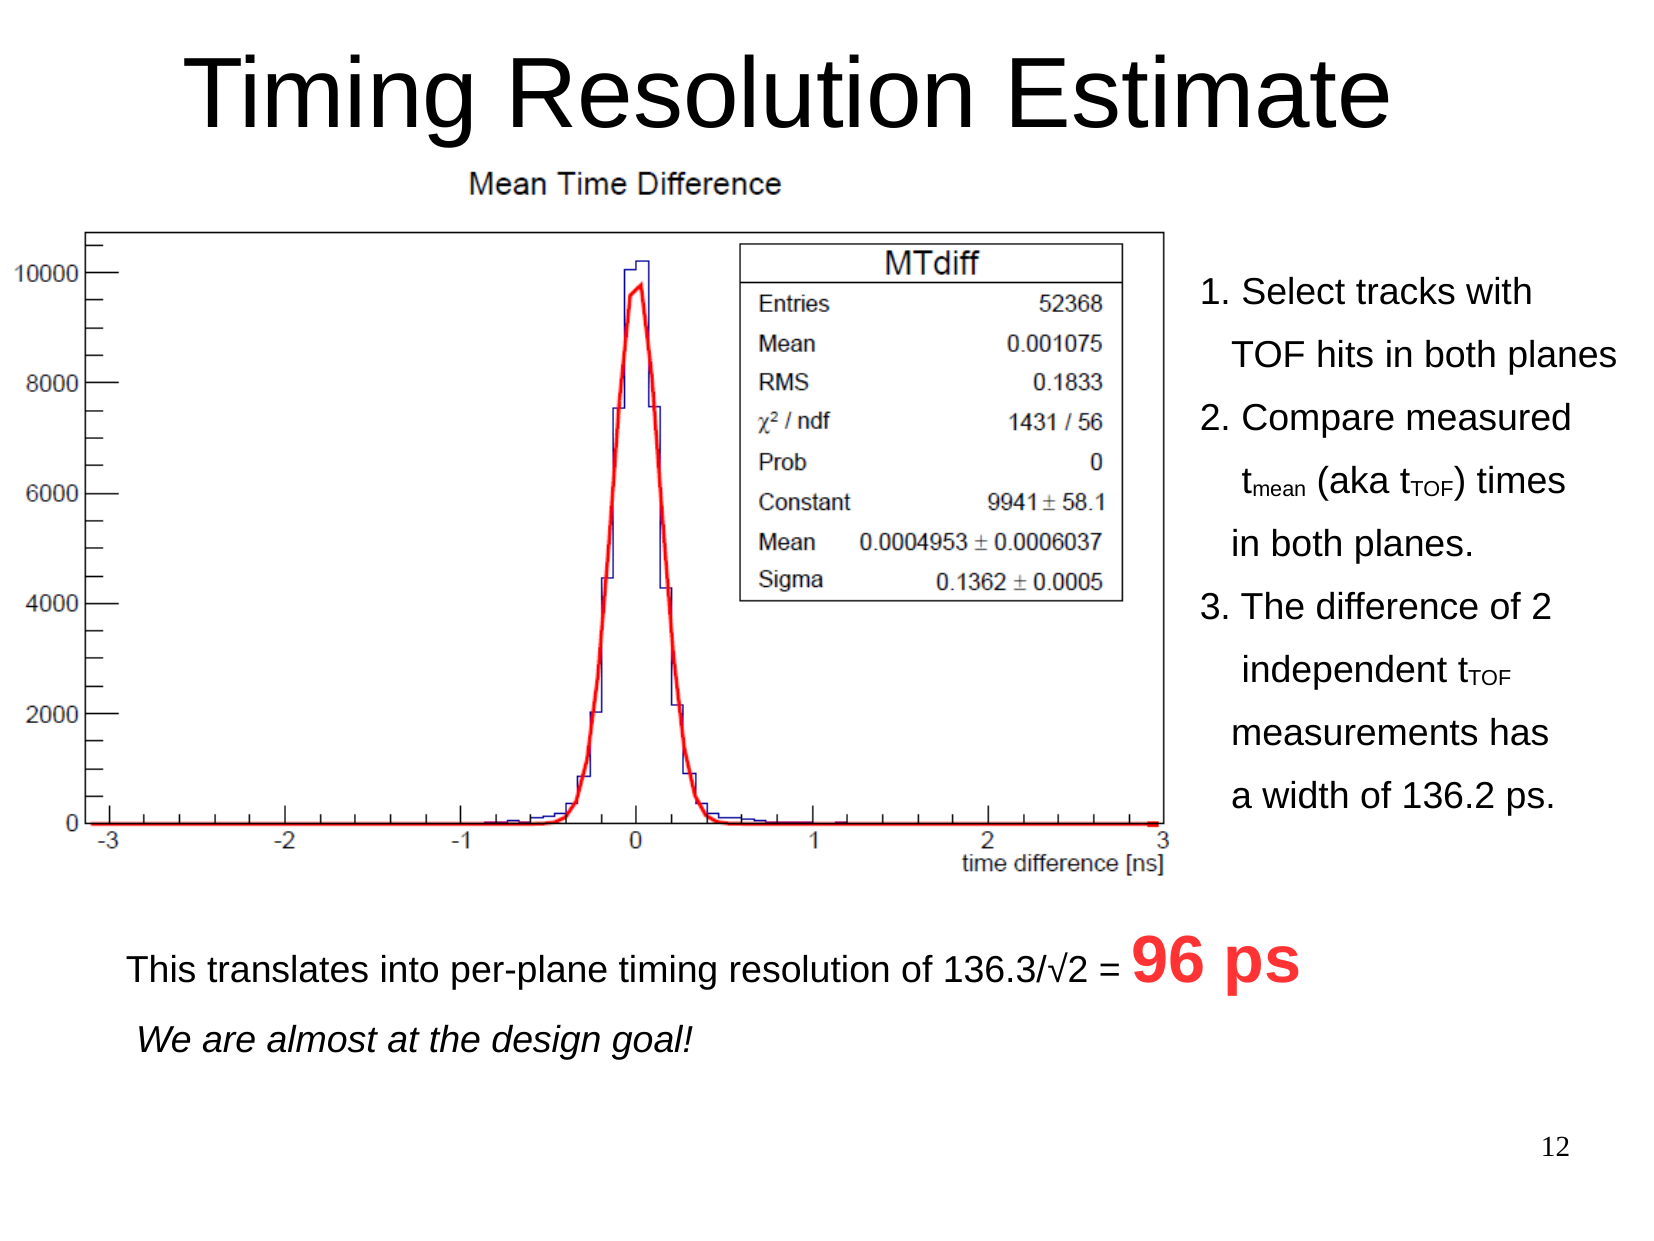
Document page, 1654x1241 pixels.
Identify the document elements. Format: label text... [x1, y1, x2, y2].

text_box This translates into per-plane timing resolution of 136.3/√2 = 96 ps We are almost at the design goal! [90, 835, 1319, 1074]
text_box Timing Resolution Estimate [167, 30, 1439, 162]
picture [0, 165, 1171, 886]
text_box 1. Select tracks with TOF hits in both planes 2. Compare measured tmean (aka tTOF) times in both planes. 3. The difference of 2 independent tTOF measurements has a width of 136.2 ps. [1185, 242, 1633, 856]
